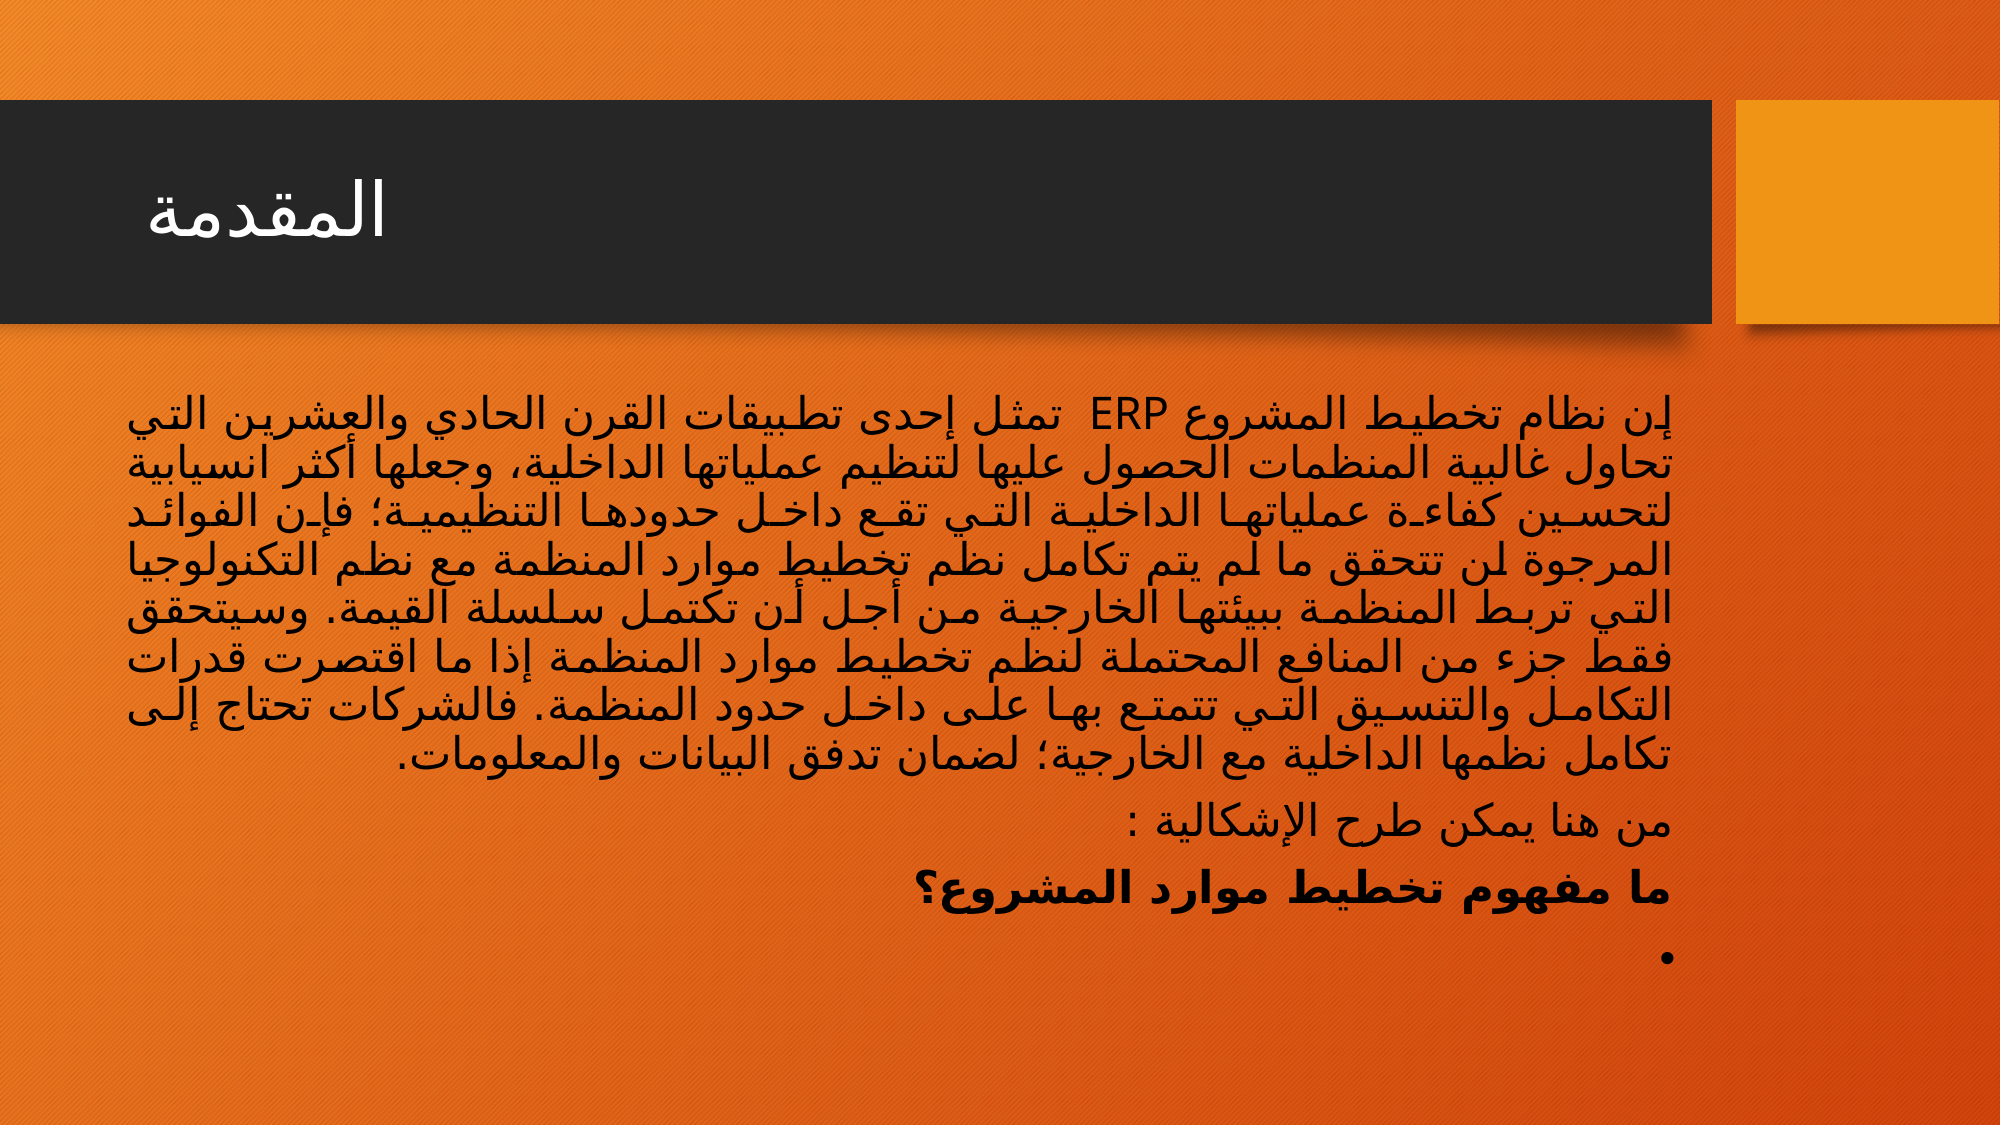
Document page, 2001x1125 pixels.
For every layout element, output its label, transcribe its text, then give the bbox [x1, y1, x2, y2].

list إن نظام تخطيط المشروع ERP تمثل إحدى تطبيقات القرن الحادي والعشرين التي تحاول غالبية المنظمات الحصول عليها لتنظيم عملياتها الداخلية، وجعلها أكثر انسيابية لتحسين كفاءة عملياتها الداخلية التي تقع داخل حدودها التنظيمية؛ فإن الفوائد المرجوة لن تتحقق ما لم يتم تكامل نظم تخطيط موارد المنظمة مع نظم التكنولوجيا التي تربط المنظمة ببيئتها الخارجية من أجل أن تكتمل سلسلة القيمة. وسيتحقق فقط جزء من المنافع المحتملة لنظم تخطيط موارد المنظمة إذا ما اقتصرت قدرات التكامل والتنسيق التي تتمتع بها على داخل حدود المنظمة. فالشركات تحتاج إلى تكامل نظمها الداخلية مع الخارجية؛ لضمان تدفق البيانات والمعلومات. من هنا يمكن طرح الإشكالية : ما مفهوم تخطيط موارد المشروع؟ [111, 383, 1689, 974]
title المقدمة [111, 123, 1689, 301]
